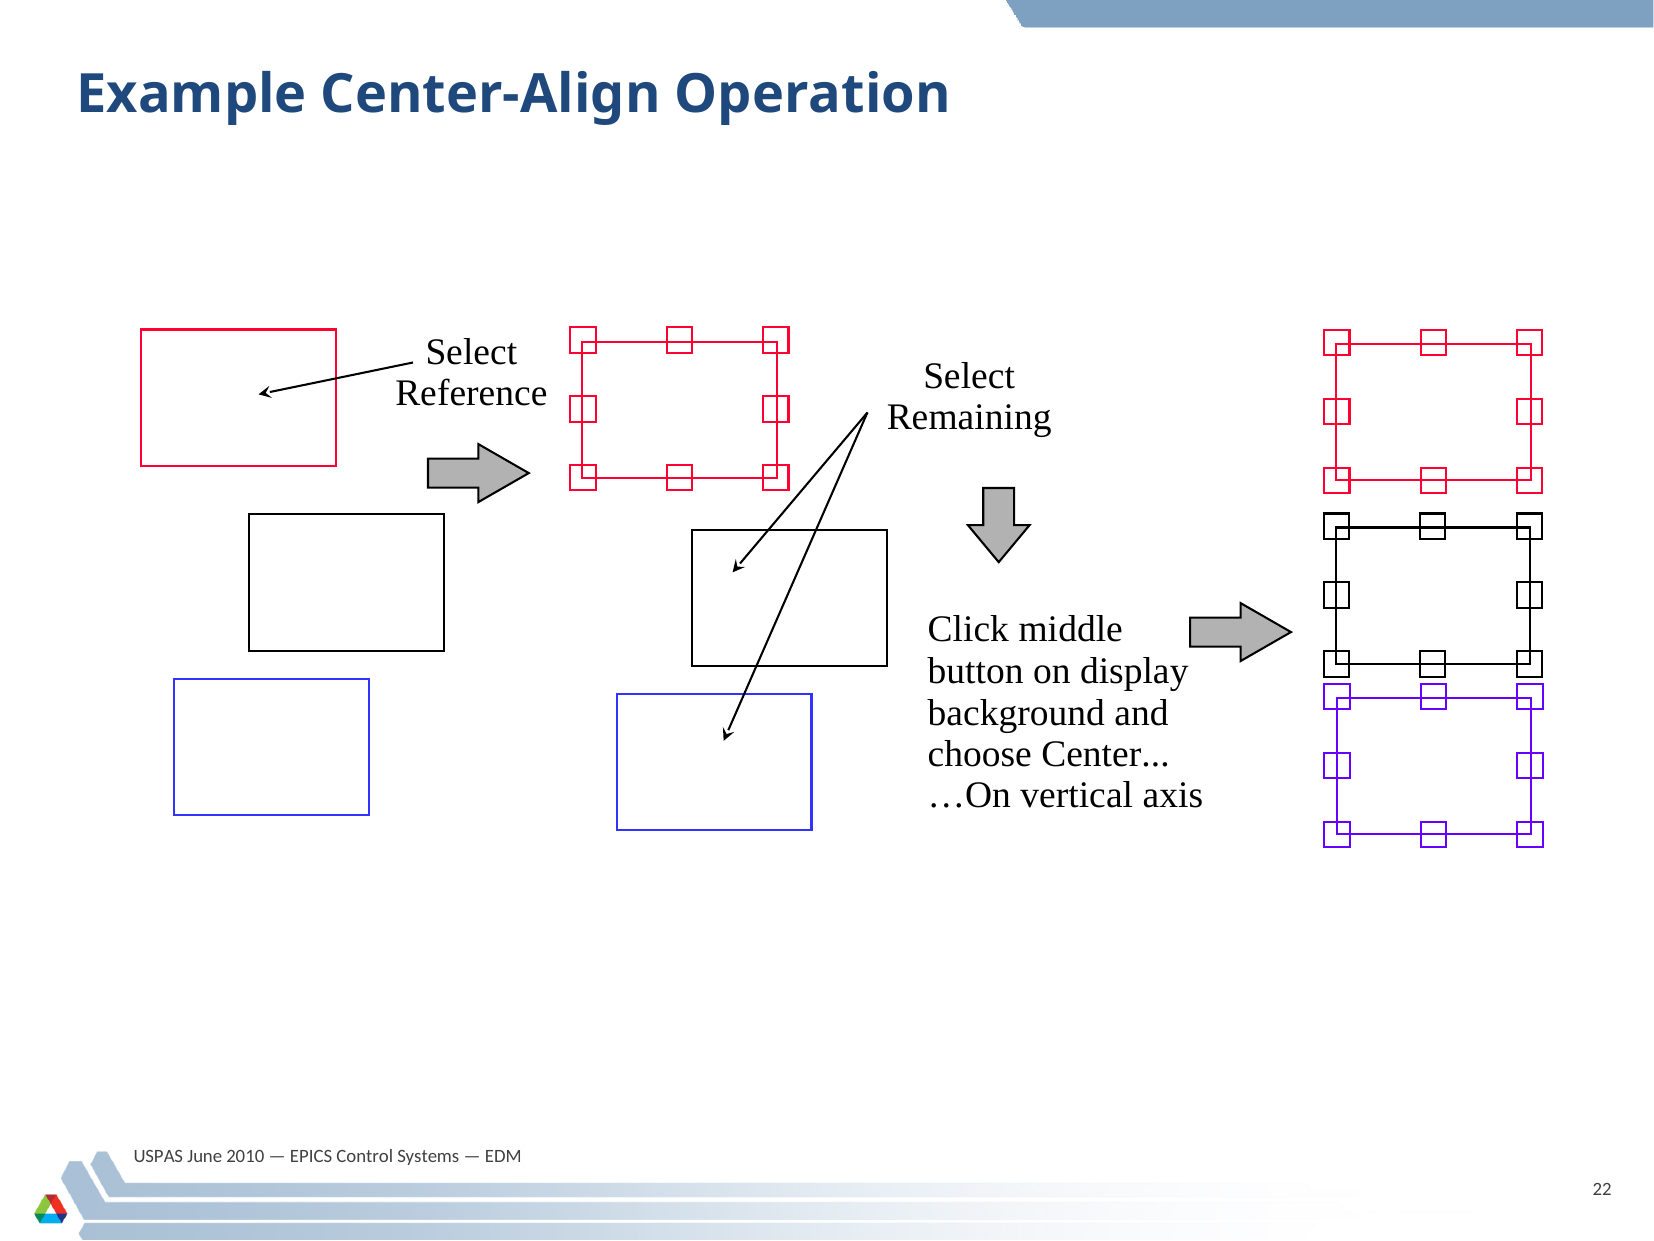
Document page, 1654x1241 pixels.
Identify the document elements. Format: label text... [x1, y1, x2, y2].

text_box Click middle button on display background and choose Center... …On vertical axis [912, 600, 1219, 824]
text_box Select Reference [380, 323, 564, 422]
picture [0, 0, 1654, 29]
text_box [967, 488, 1030, 563]
text_box [427, 444, 529, 503]
text_box Select Remaining [871, 347, 1068, 446]
text_box [1219, 603, 1292, 662]
picture [0, 1143, 1654, 1240]
title Example Center-Align Operation [61, 39, 1500, 143]
